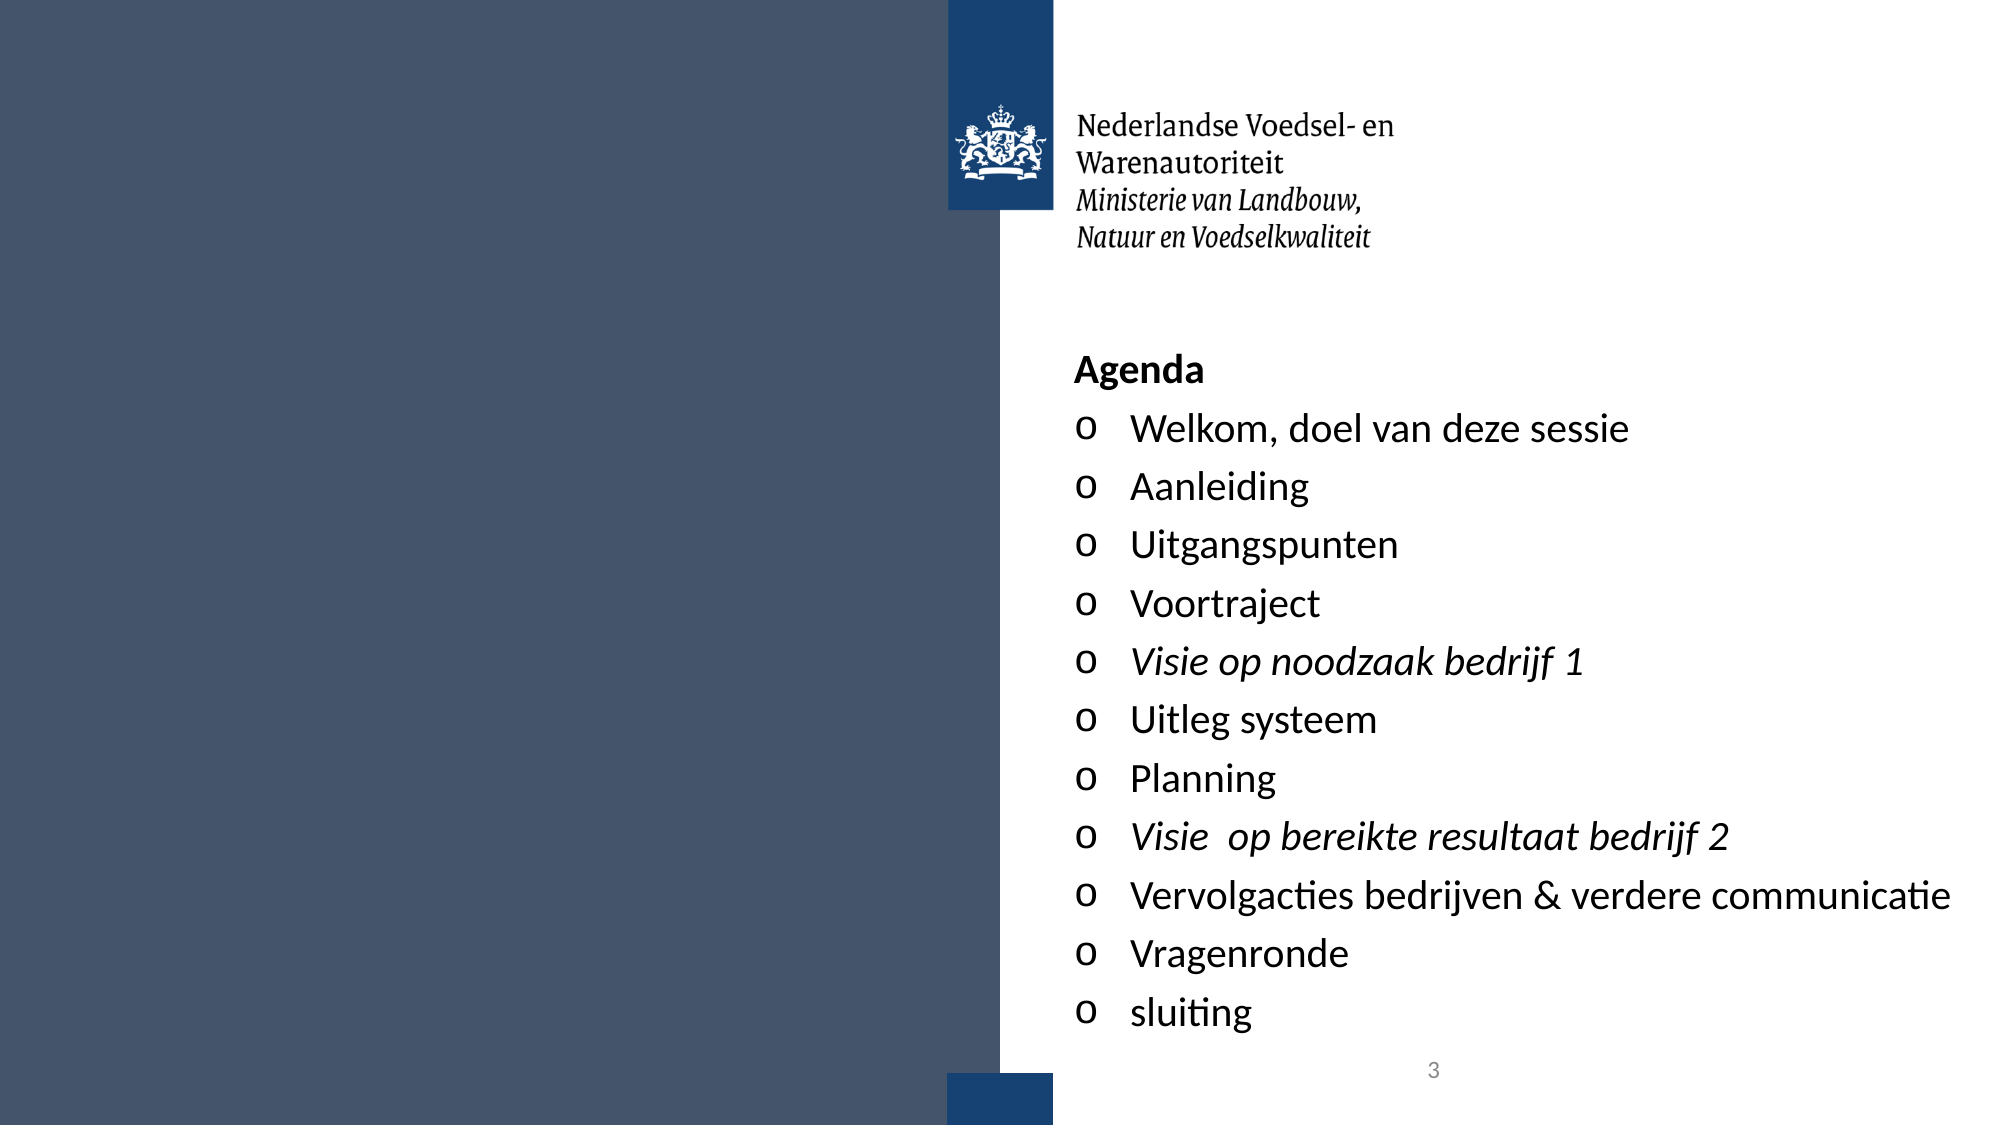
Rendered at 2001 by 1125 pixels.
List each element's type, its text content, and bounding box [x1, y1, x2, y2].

text_box [1058, 210, 1972, 284]
text_box Agenda Welkom, doel van deze sessie Aanleiding Uitgangspunten Voortraject Visie op noodzaak bedrijf 1 Uitleg systeem Planning Visie op bereikte resultaat bedrijf 2 Vervolgacties bedrijven & verdere communicatie Vragenronde sluiting [1058, 284, 2000, 1103]
